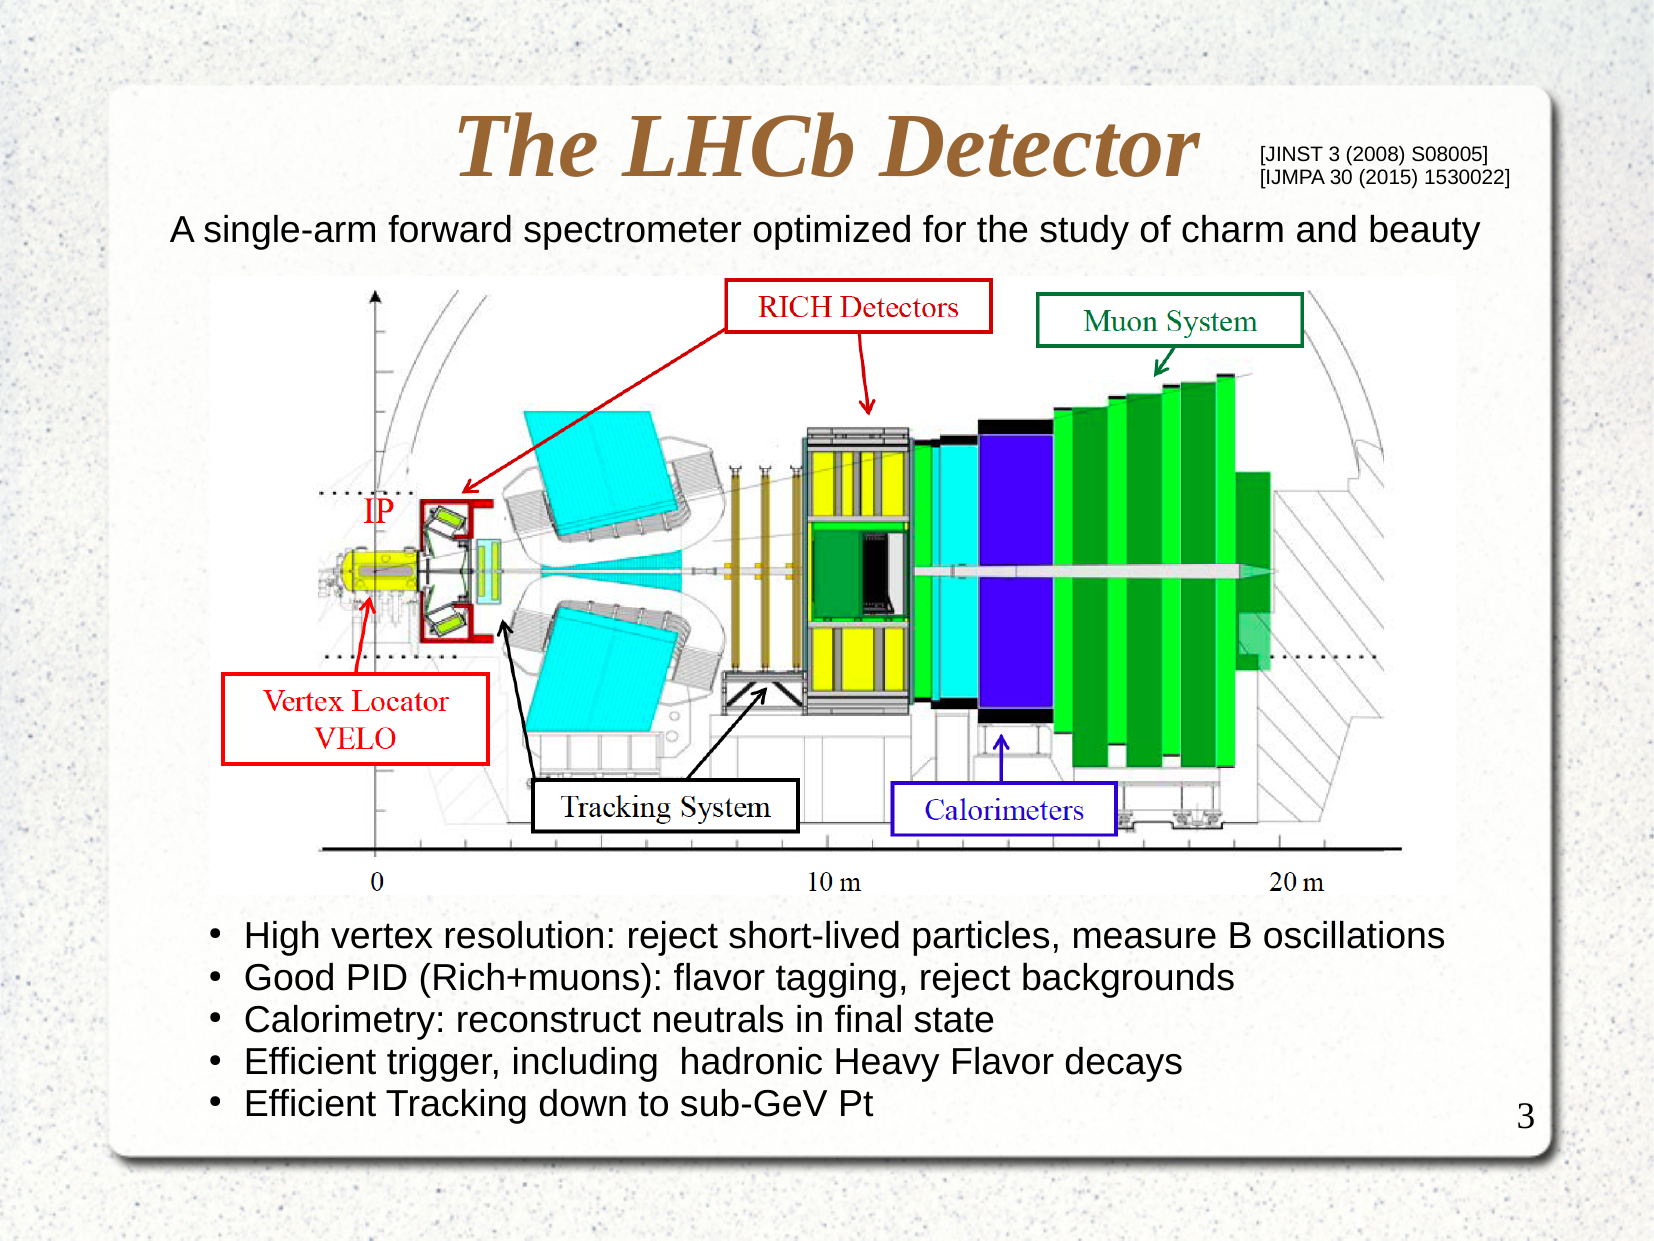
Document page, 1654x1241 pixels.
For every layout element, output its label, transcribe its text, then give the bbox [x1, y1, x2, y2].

text_box [JINST 3 (2008) S08005] [IJMPA 30 (2015) 1530022] [1245, 135, 1539, 197]
picture [0, 0, 1654, 1241]
text_box A single-arm forward spectrometer optimized for the study of charm and beauty [155, 201, 1501, 259]
title The LHCb Detector [118, 95, 1536, 197]
text_box High vertex resolution: reject short-lived particles, measure B oscillations Good PID (Rich+muons): flavor tagging, reject backgrounds Calorimetry: reconstruct neutrals in final state Efficient trigger, including hadronic Heavy Flavor decays Efficient Tracking down to sub-GeV Pt [193, 906, 1464, 1132]
